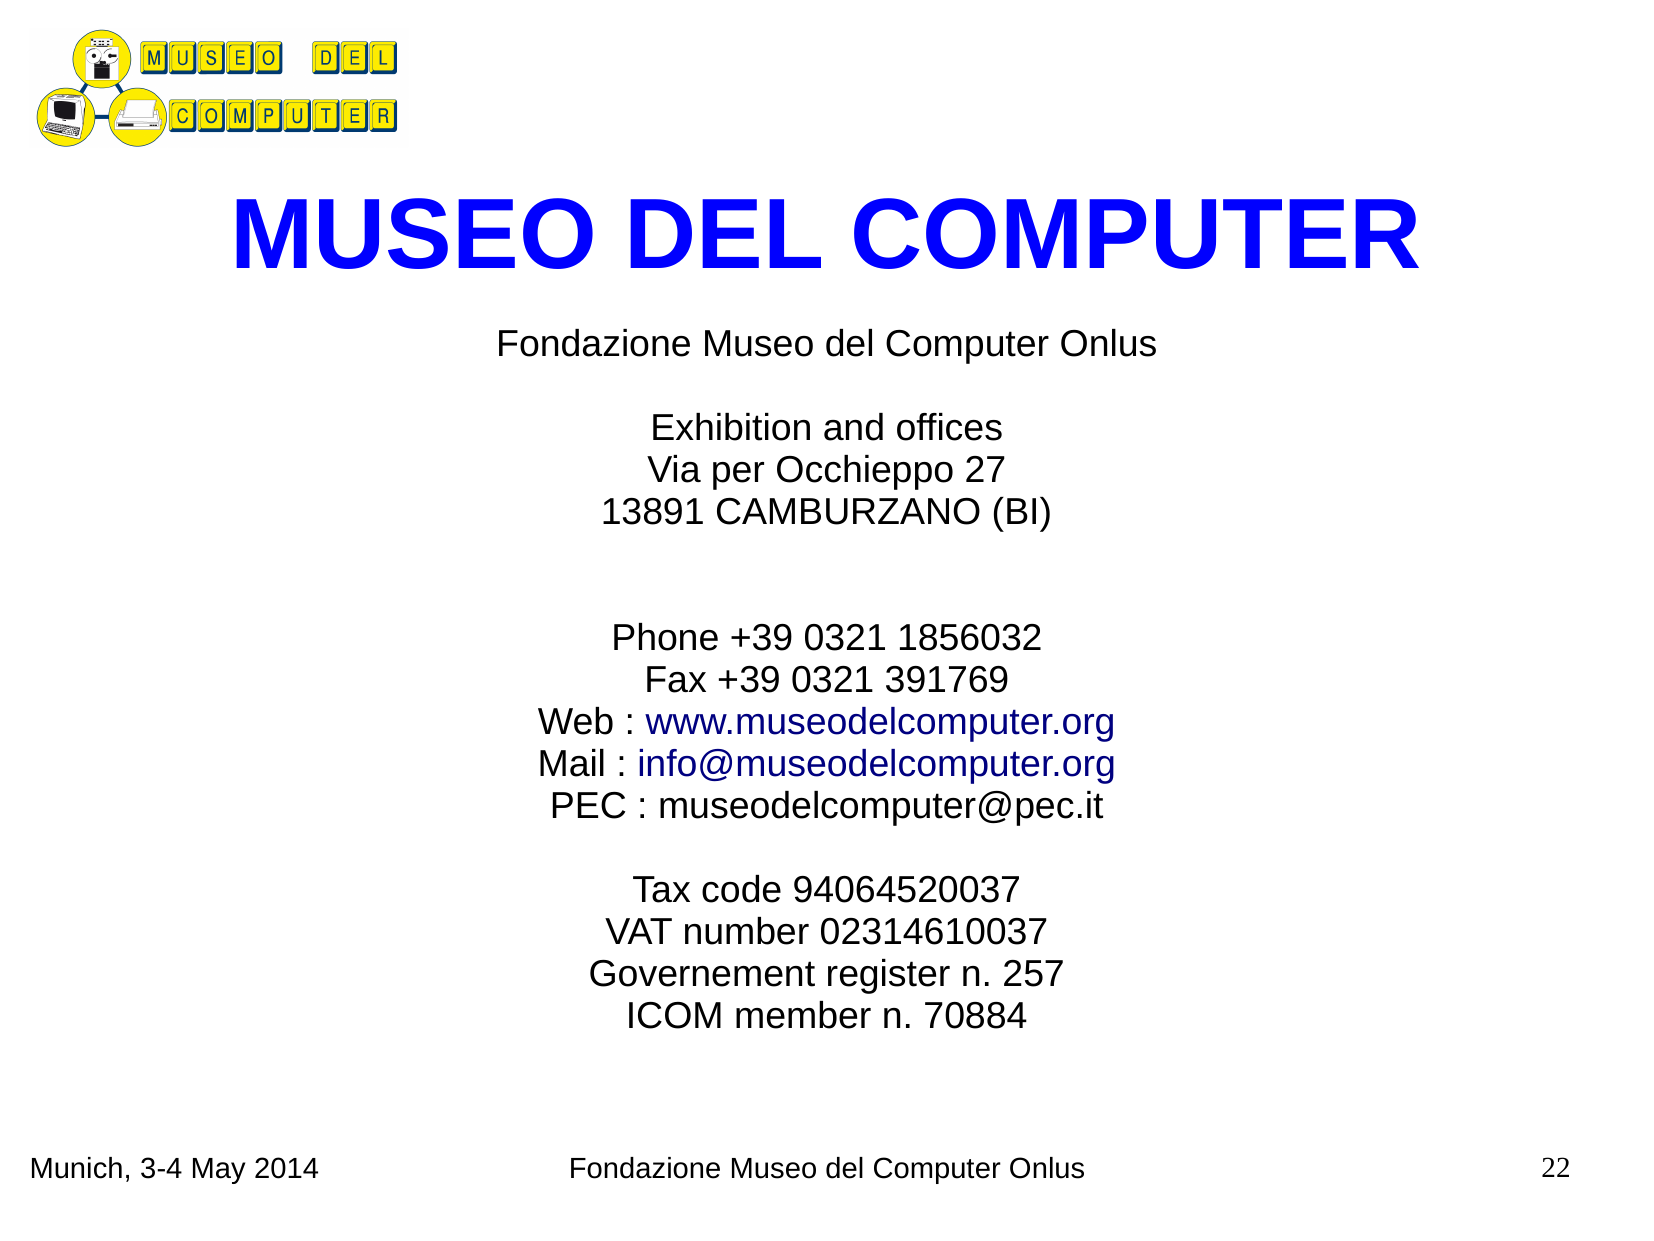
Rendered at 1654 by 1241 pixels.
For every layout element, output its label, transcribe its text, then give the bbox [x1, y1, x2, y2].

picture [29, 28, 409, 148]
text_box MUSEO DEL COMPUTER Fondazione Museo del Computer Onlus Exhibition and offices Via per Occhieppo 27 13891 CAMBURZANO (BI) Phone +39 0321 1856032 Fax +39 0321 391769 Web : www.museodelcomputer.org Mail : info@museodelcomputer.org PEC : museodelcomputer@pec.it Tax code 94064520037 VAT number 02314610037 Governement register n. 257 ICOM member n. 70884 [206, 170, 1447, 1123]
